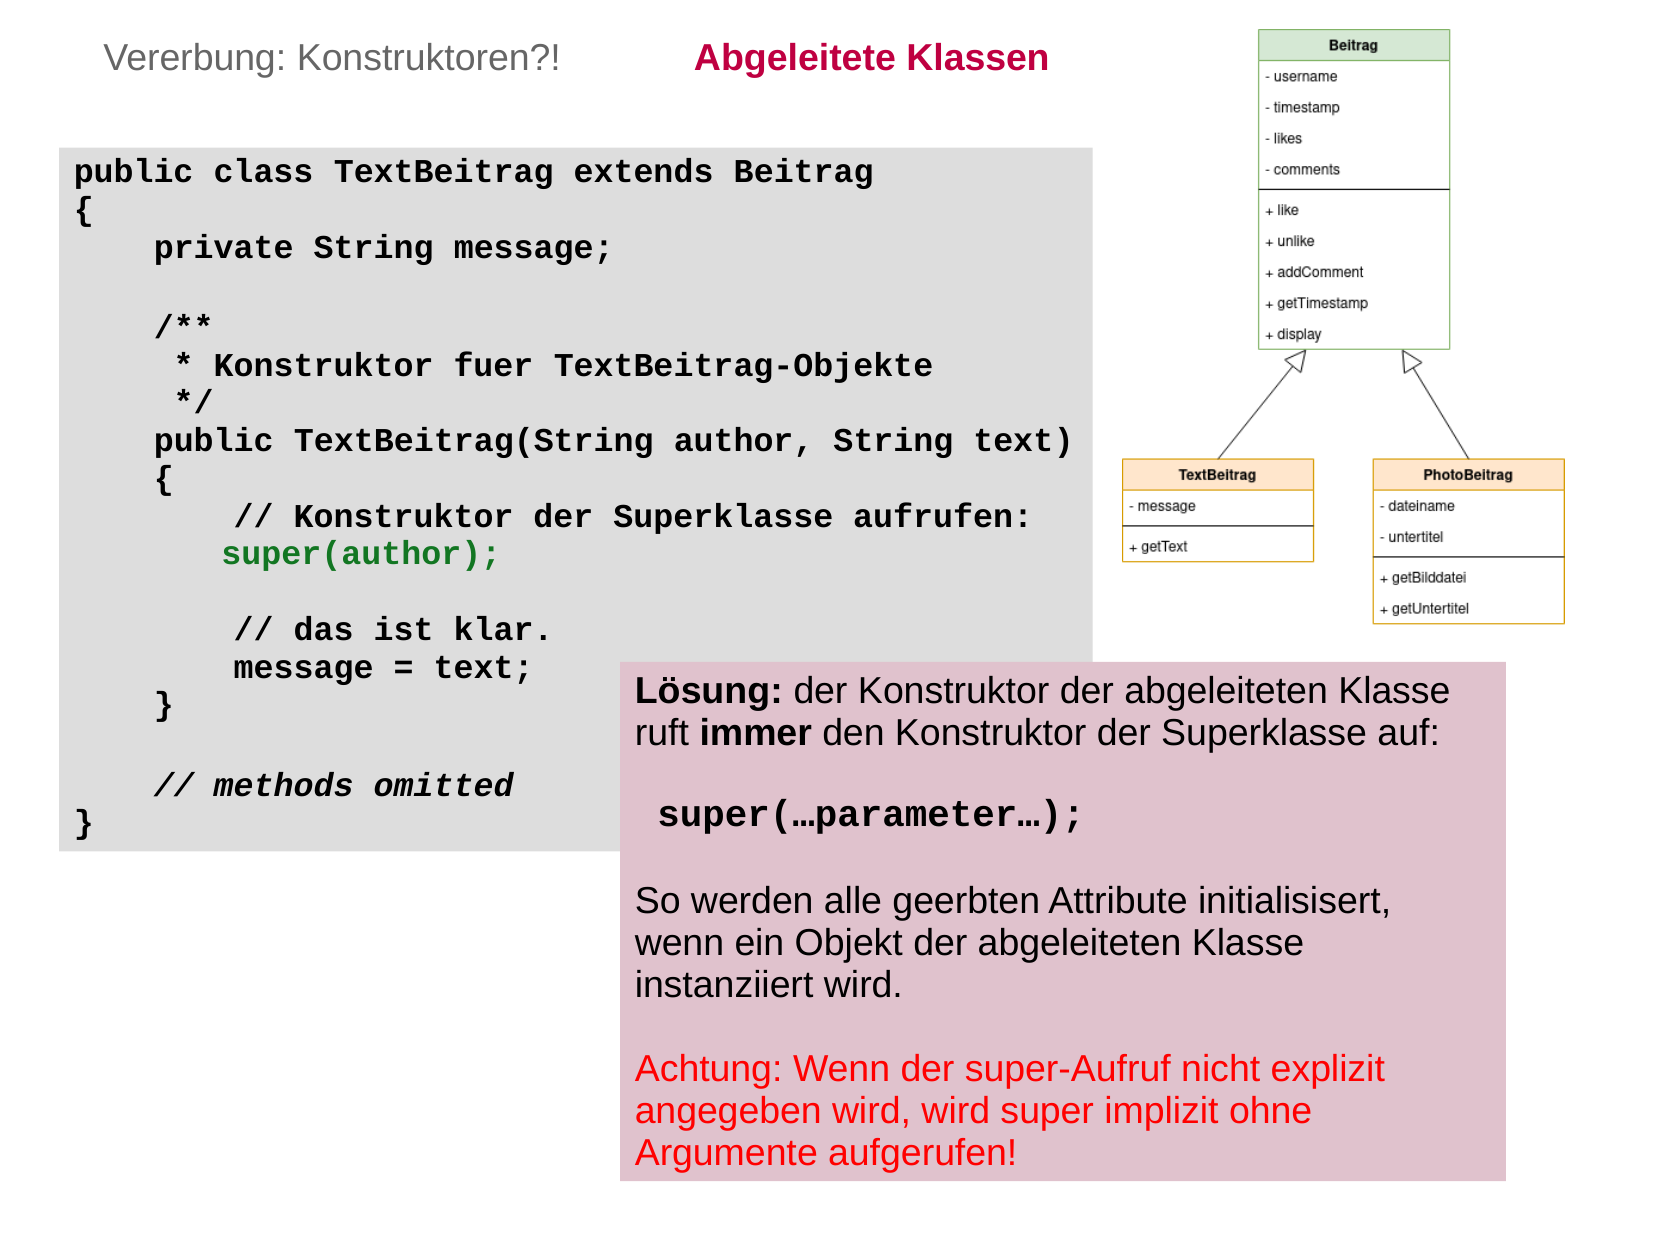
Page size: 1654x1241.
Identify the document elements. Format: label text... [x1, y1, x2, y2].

text_box public class TextBeitrag extends Beitrag { private String message; /** * Konstruktor fuer TextBeitrag-Objekte */ public TextBeitrag(String author, String text) { // Konstruktor der Superklasse aufrufen: super(author); // das ist klar. message = text; } // methods omitted } [59, 147, 1093, 852]
text_box Vererbung: Konstruktoren?! Abgeleitete Klassen [88, 29, 1122, 87]
text_box Lösung: der Konstruktor der abgeleiteten Klasse ruft immer den Konstruktor der Superklasse auf: super(…parameter…); So werden alle geerbten Attribute initialisisert, wenn ein Objekt der abgeleiteten Klasse instanziiert wird. Achtung: Wenn der super-Aufruf nicht explizit angegeben wird, wird super implizit ohne Argumente aufgerufen! [620, 661, 1506, 1182]
picture [1122, 29, 1565, 629]
